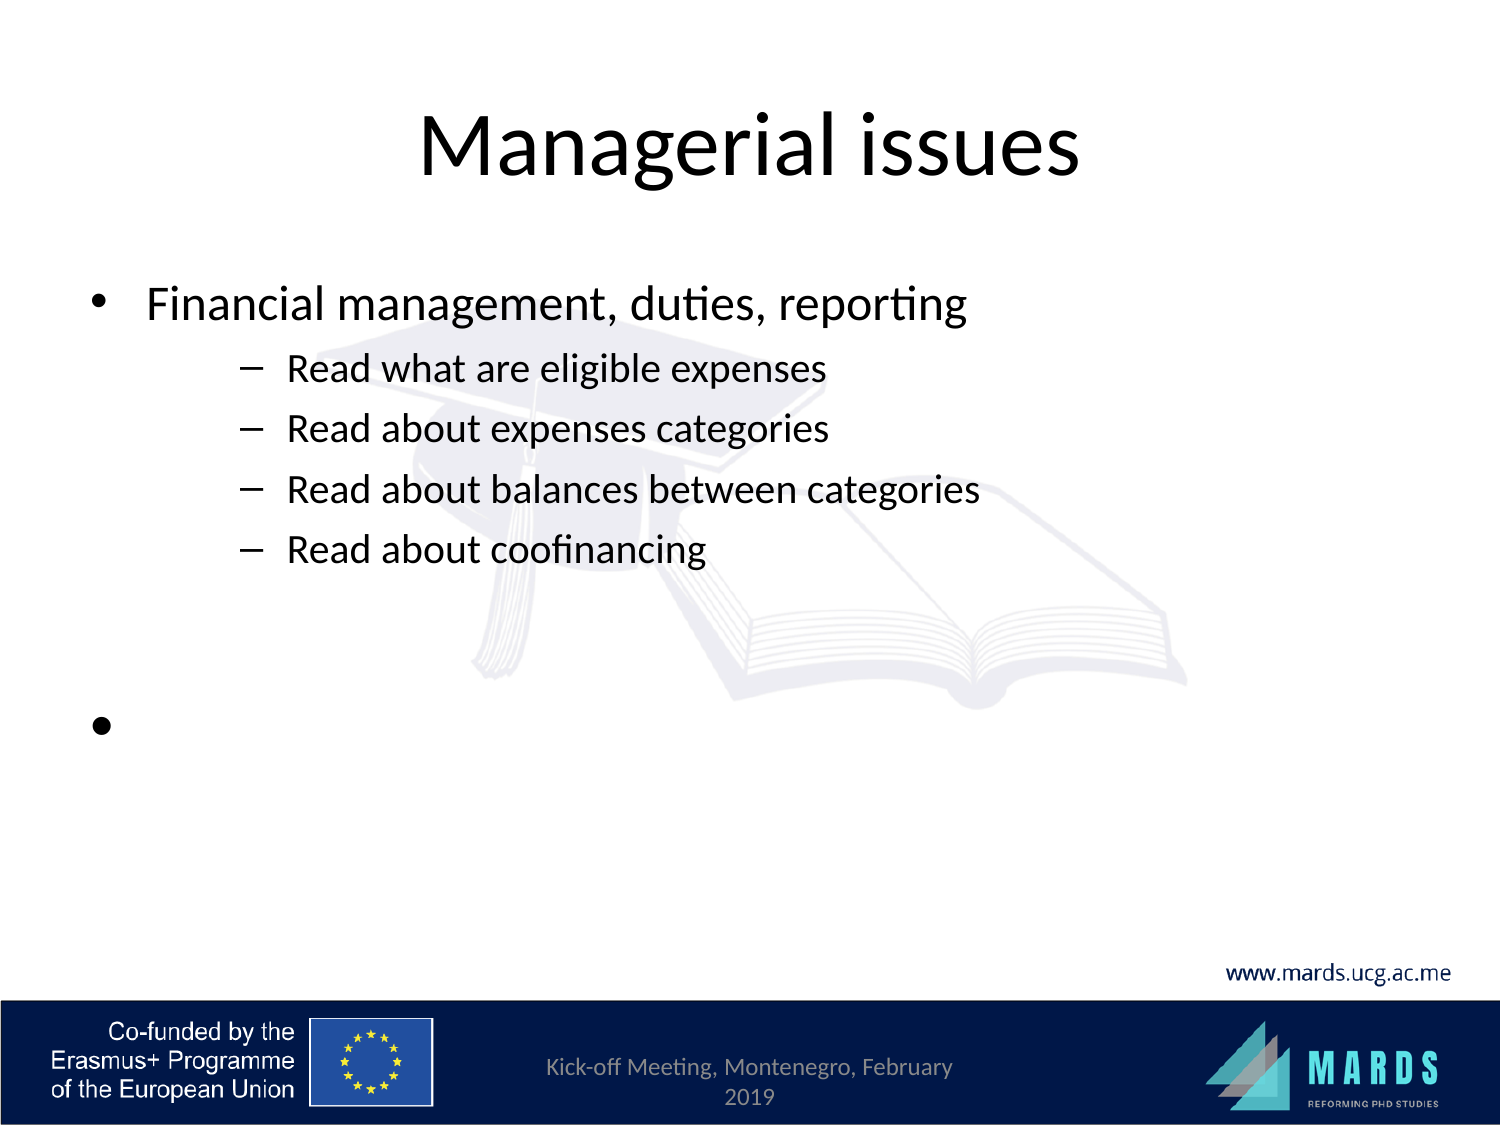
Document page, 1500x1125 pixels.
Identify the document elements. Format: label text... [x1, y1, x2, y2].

title Managerial issues [75, 45, 1426, 233]
text_box Kick-off Meeting, Montenegro, February 2019 [512, 1042, 988, 1103]
list Financial management, duties, reporting Read what are eligible expenses Read about expenses categories Read about balances between categories Read about coofinancing [75, 262, 1426, 1005]
